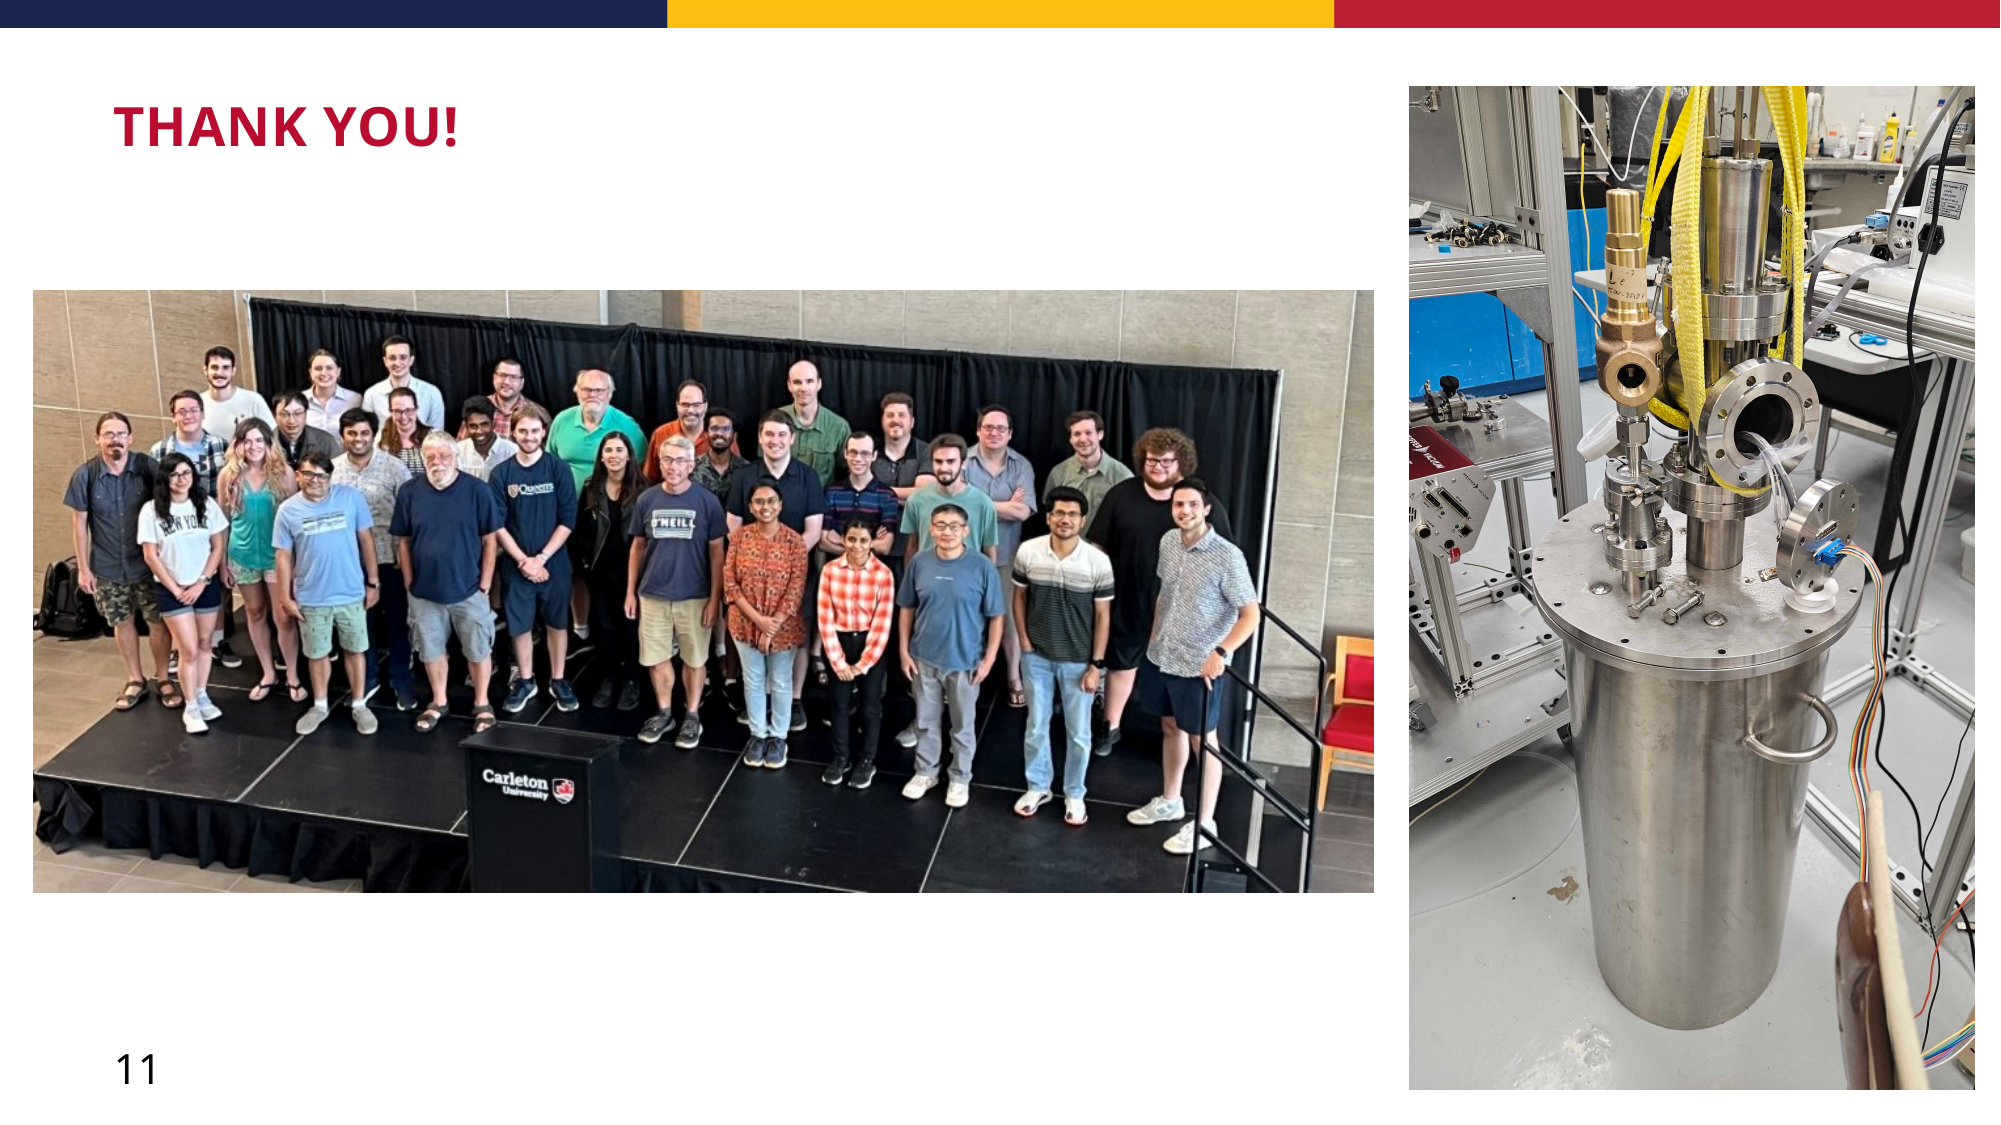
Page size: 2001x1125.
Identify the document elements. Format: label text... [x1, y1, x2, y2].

picture [33, 290, 1374, 893]
title THANK YOU! [98, 92, 1409, 196]
picture [1409, 86, 1975, 1091]
slide_number <number> [99, 1035, 190, 1092]
picture [0, 0, 2000, 28]
